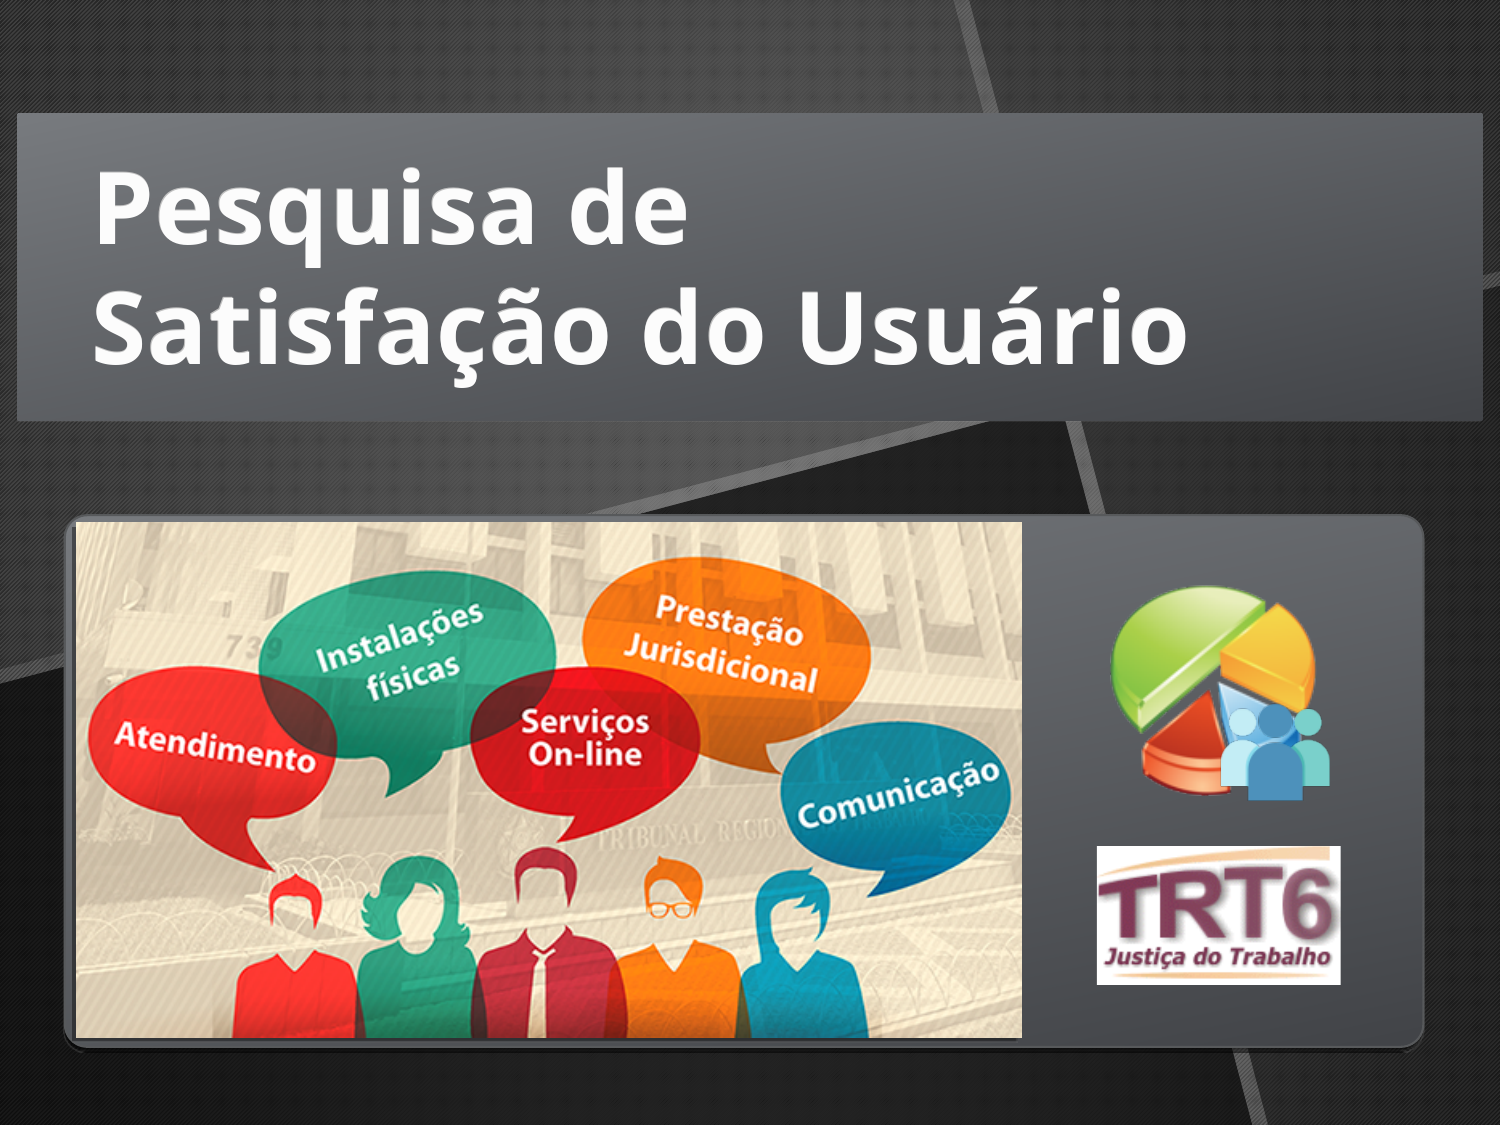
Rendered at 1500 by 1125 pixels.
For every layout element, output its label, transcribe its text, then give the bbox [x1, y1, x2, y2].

text_box [64, 515, 1424, 1047]
text_box Pesquisa de Satisfação do Usuário [77, 137, 1270, 392]
text_box [18, 114, 1482, 421]
picture [76, 522, 1022, 1038]
picture [1104, 579, 1353, 830]
picture [1096, 846, 1341, 985]
